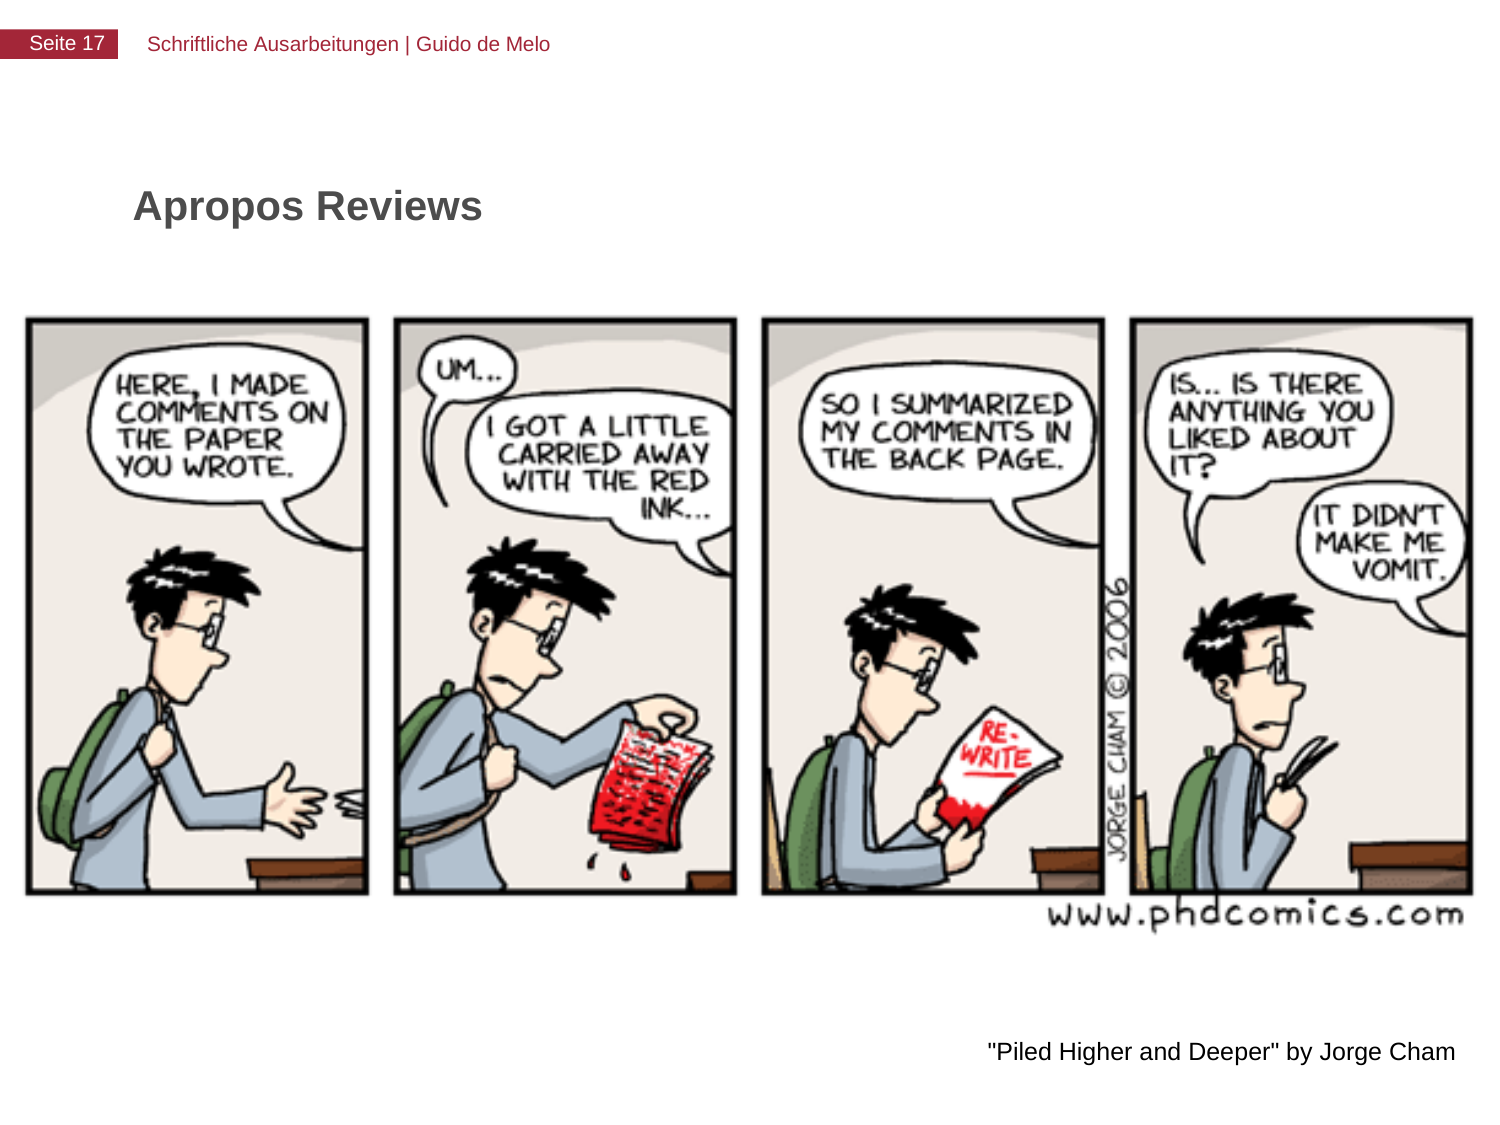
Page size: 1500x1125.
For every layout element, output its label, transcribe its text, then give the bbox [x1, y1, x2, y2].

title Apropos Reviews [132, 149, 1413, 258]
picture [14, 299, 1486, 938]
text_box "Piled Higher and Deeper" by Jorge Cham [972, 1030, 1472, 1074]
